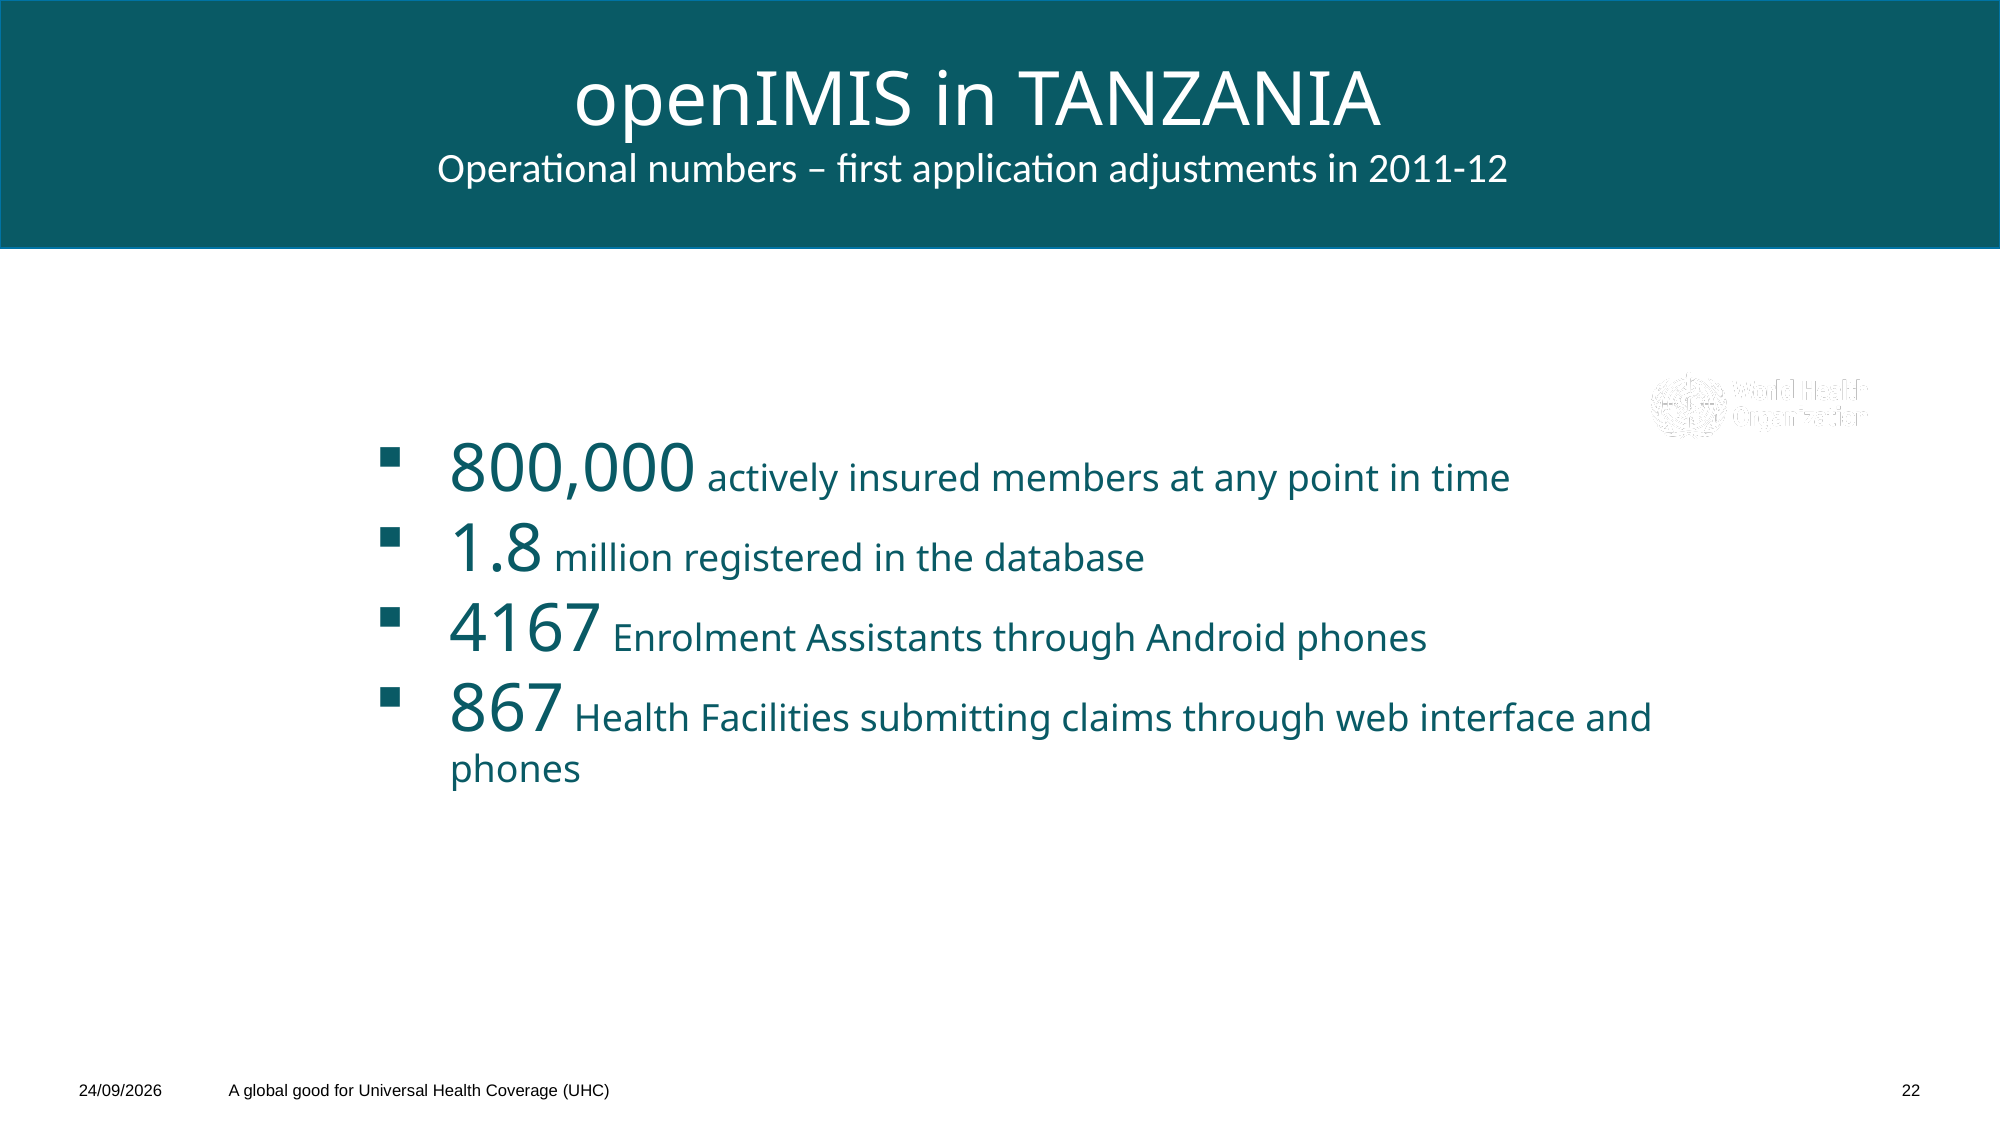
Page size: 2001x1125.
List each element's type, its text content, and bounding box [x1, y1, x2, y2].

picture [1596, 349, 1922, 463]
text_box [0, 0, 2000, 249]
text_box openIMIS in TANZANIA Operational numbers – first application adjustments in 2011-12 [59, 43, 1897, 289]
text_box 800,000 actively insured members at any point in time 1.8 million registered in the database 4167 Enrolment Assistants through Android phones 867 Health Facilities submitting claims through web interface and phones [359, 417, 1675, 868]
slide_number <number> [1872, 1079, 1921, 1109]
slide_number 29/06/2020 [78, 1079, 209, 1109]
footer A global good for Universal Health Coverage (UHC) [228, 1079, 873, 1125]
